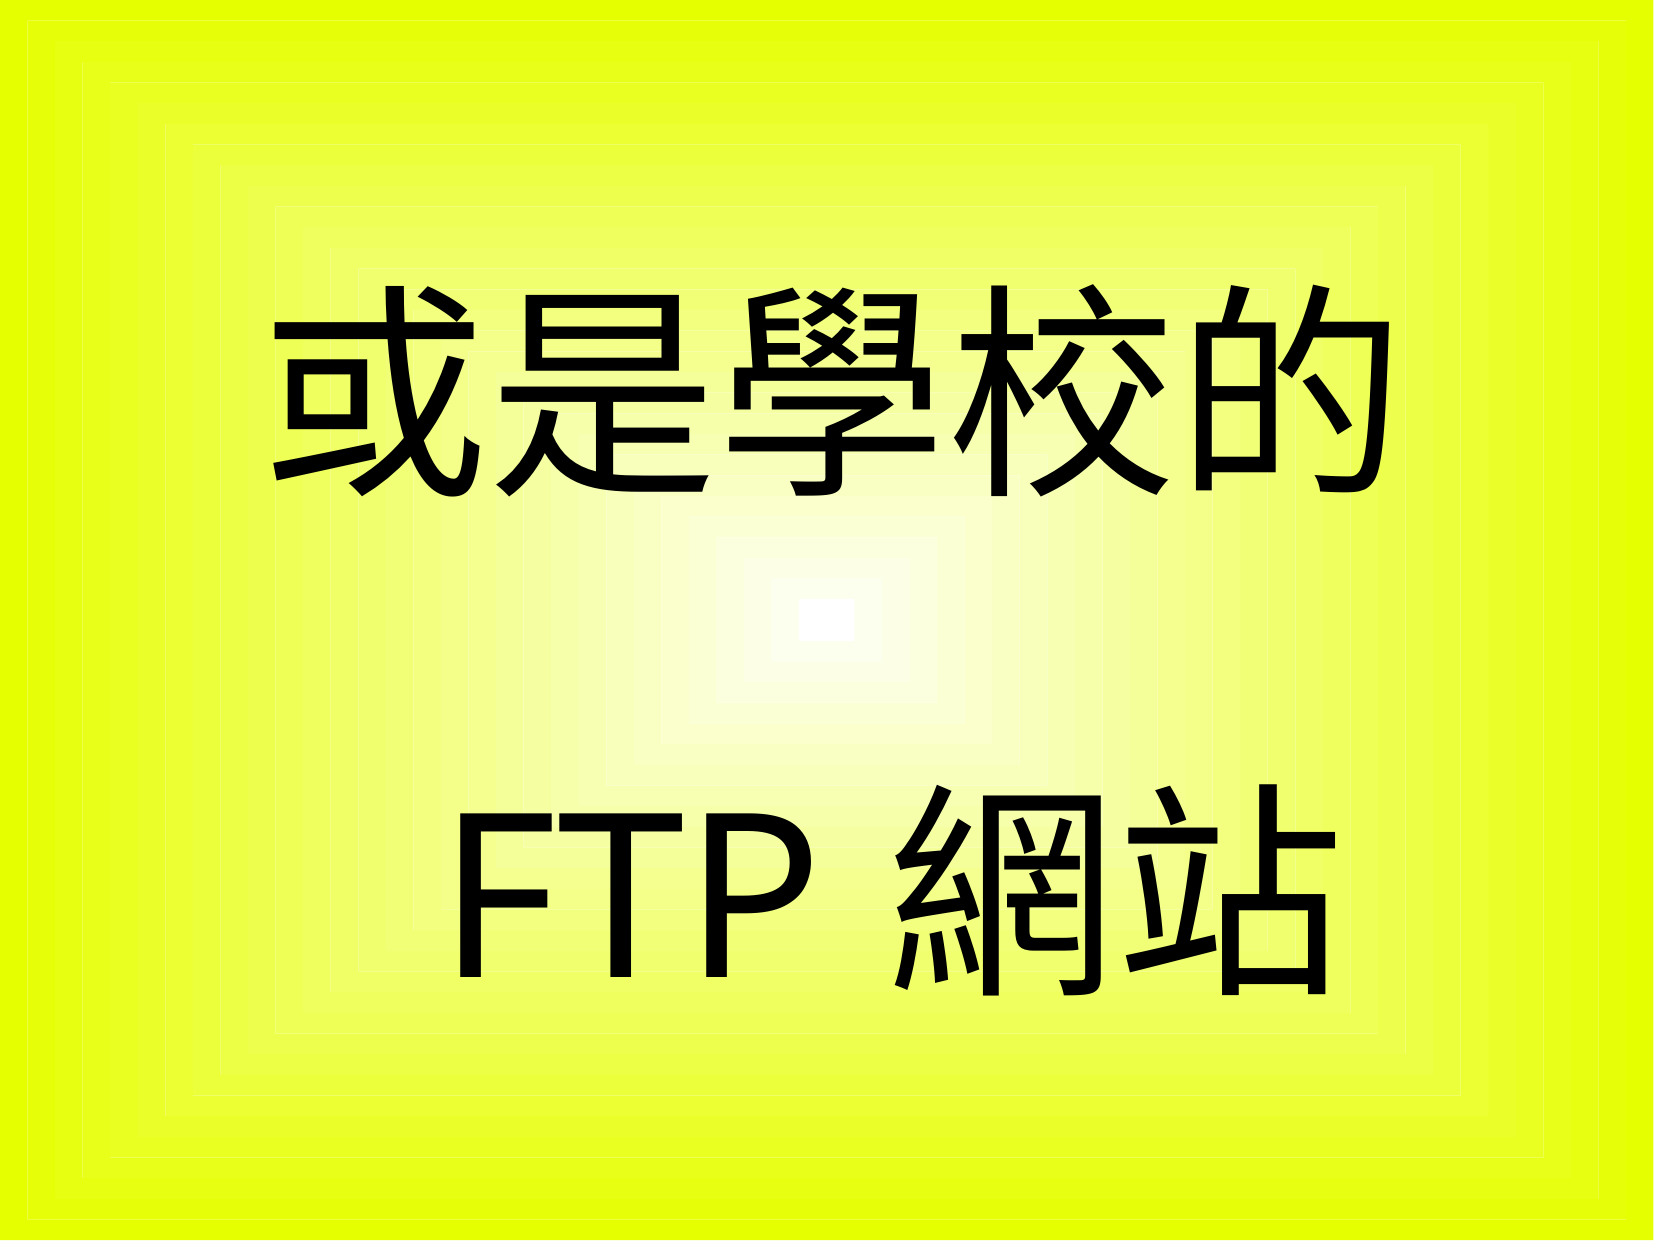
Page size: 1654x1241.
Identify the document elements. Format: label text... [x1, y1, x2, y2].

title 或是學校的 FTP網站 [88, 258, 1577, 833]
